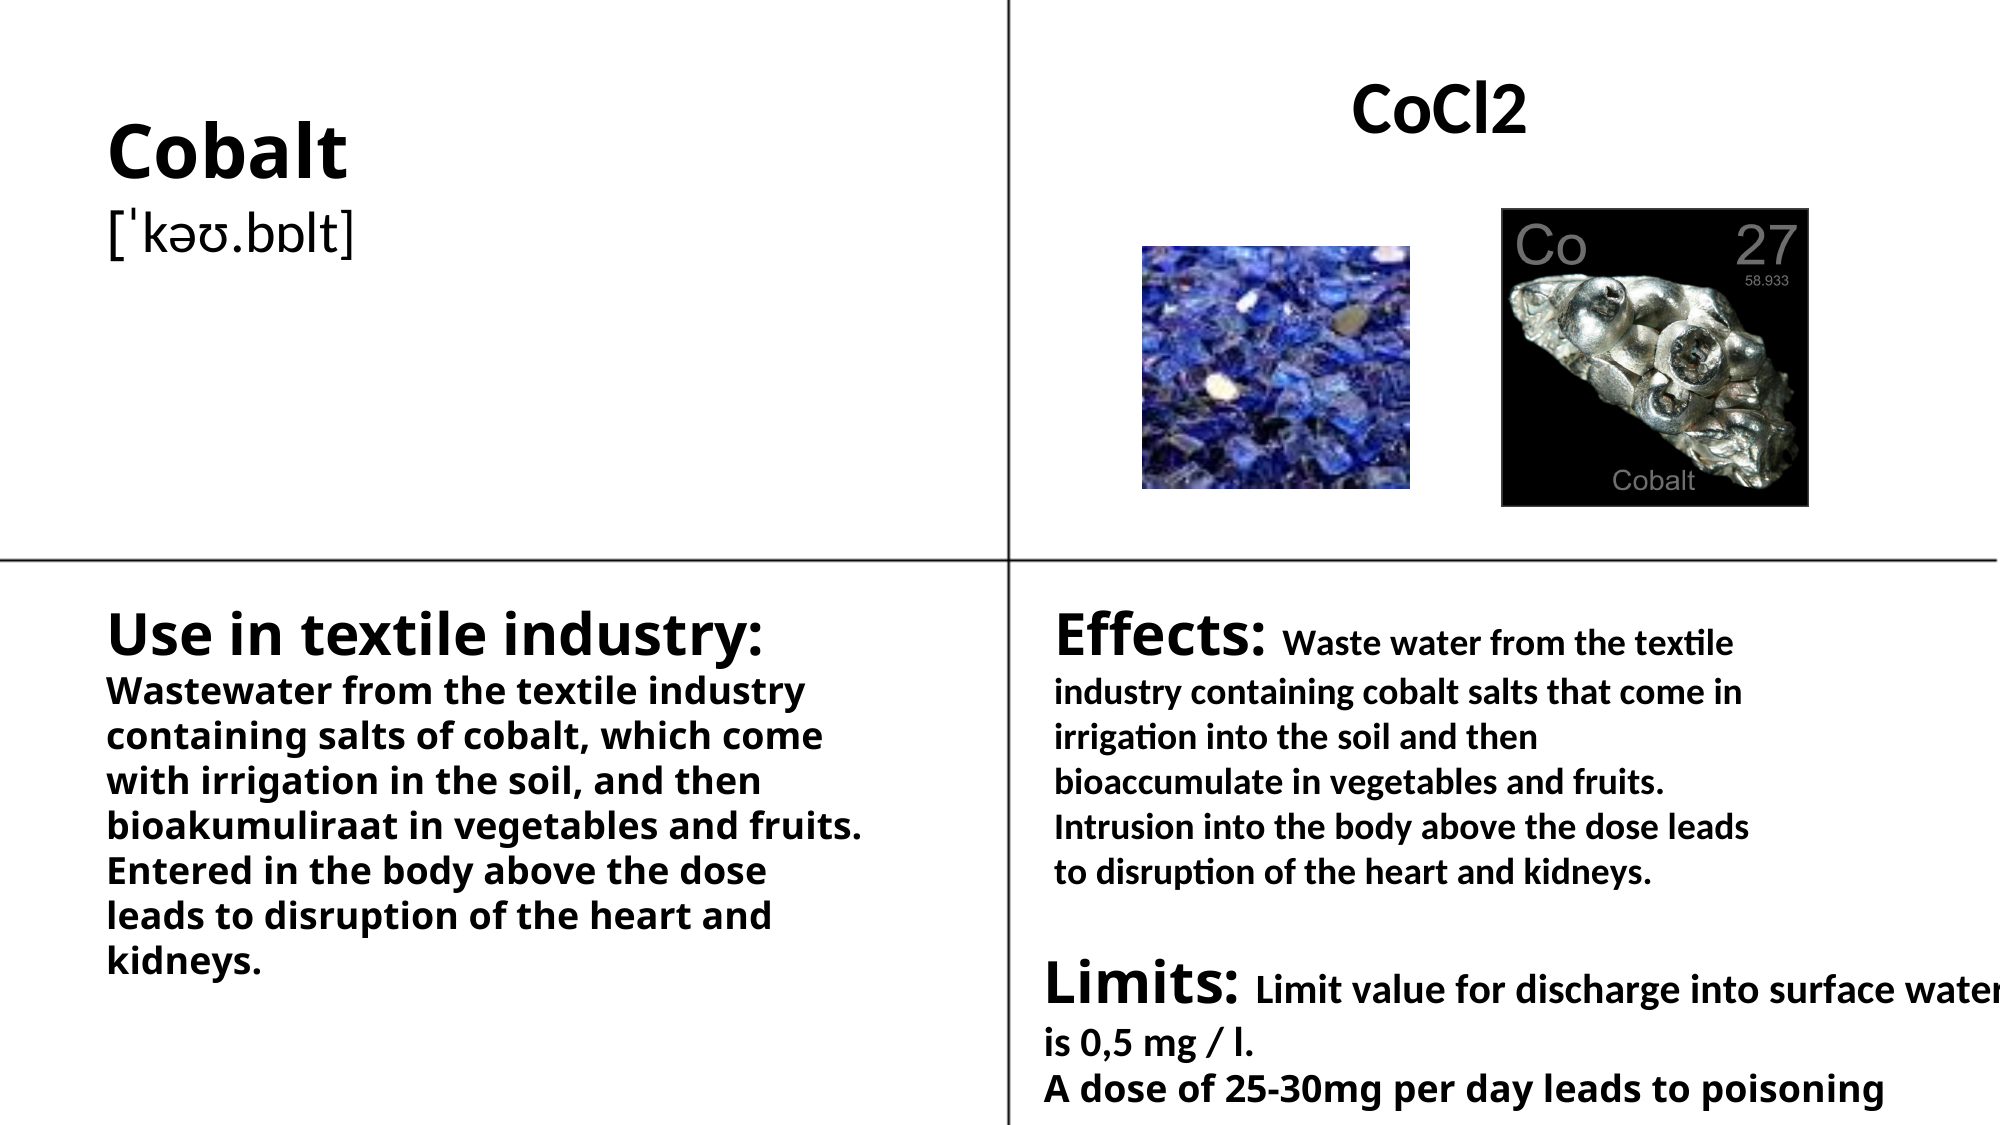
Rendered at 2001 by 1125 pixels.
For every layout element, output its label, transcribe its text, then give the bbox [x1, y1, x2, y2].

text_box Effects: Waste water from the textile industry containing cobalt salts that come in irrigation into the soil and then bioaccumulate in vegetables and fruits. Intrusion into the body above the dose leads to disruption of the heart and kidneys. [1039, 589, 1781, 937]
text_box CoCl2 [1337, 50, 1795, 238]
text_box Cobalt [ˈkəʊ.bɒlt] [91, 96, 927, 365]
text_box Use in textile industry: Wastewater from the textile industry containing salts of cobalt, which come with irrigation in the soil, and then bioakumuliraat in vegetables and fruits. Entered in the body above the dose leads to disruption of the heart and kidneys. [91, 589, 887, 1090]
text_box Limits: Limit value for discharge into surface water is 0,5 mg / l. A dose of 25-30mg per day leads to poisoning [1028, 937, 2000, 1125]
picture [0, 0, 2000, 1125]
